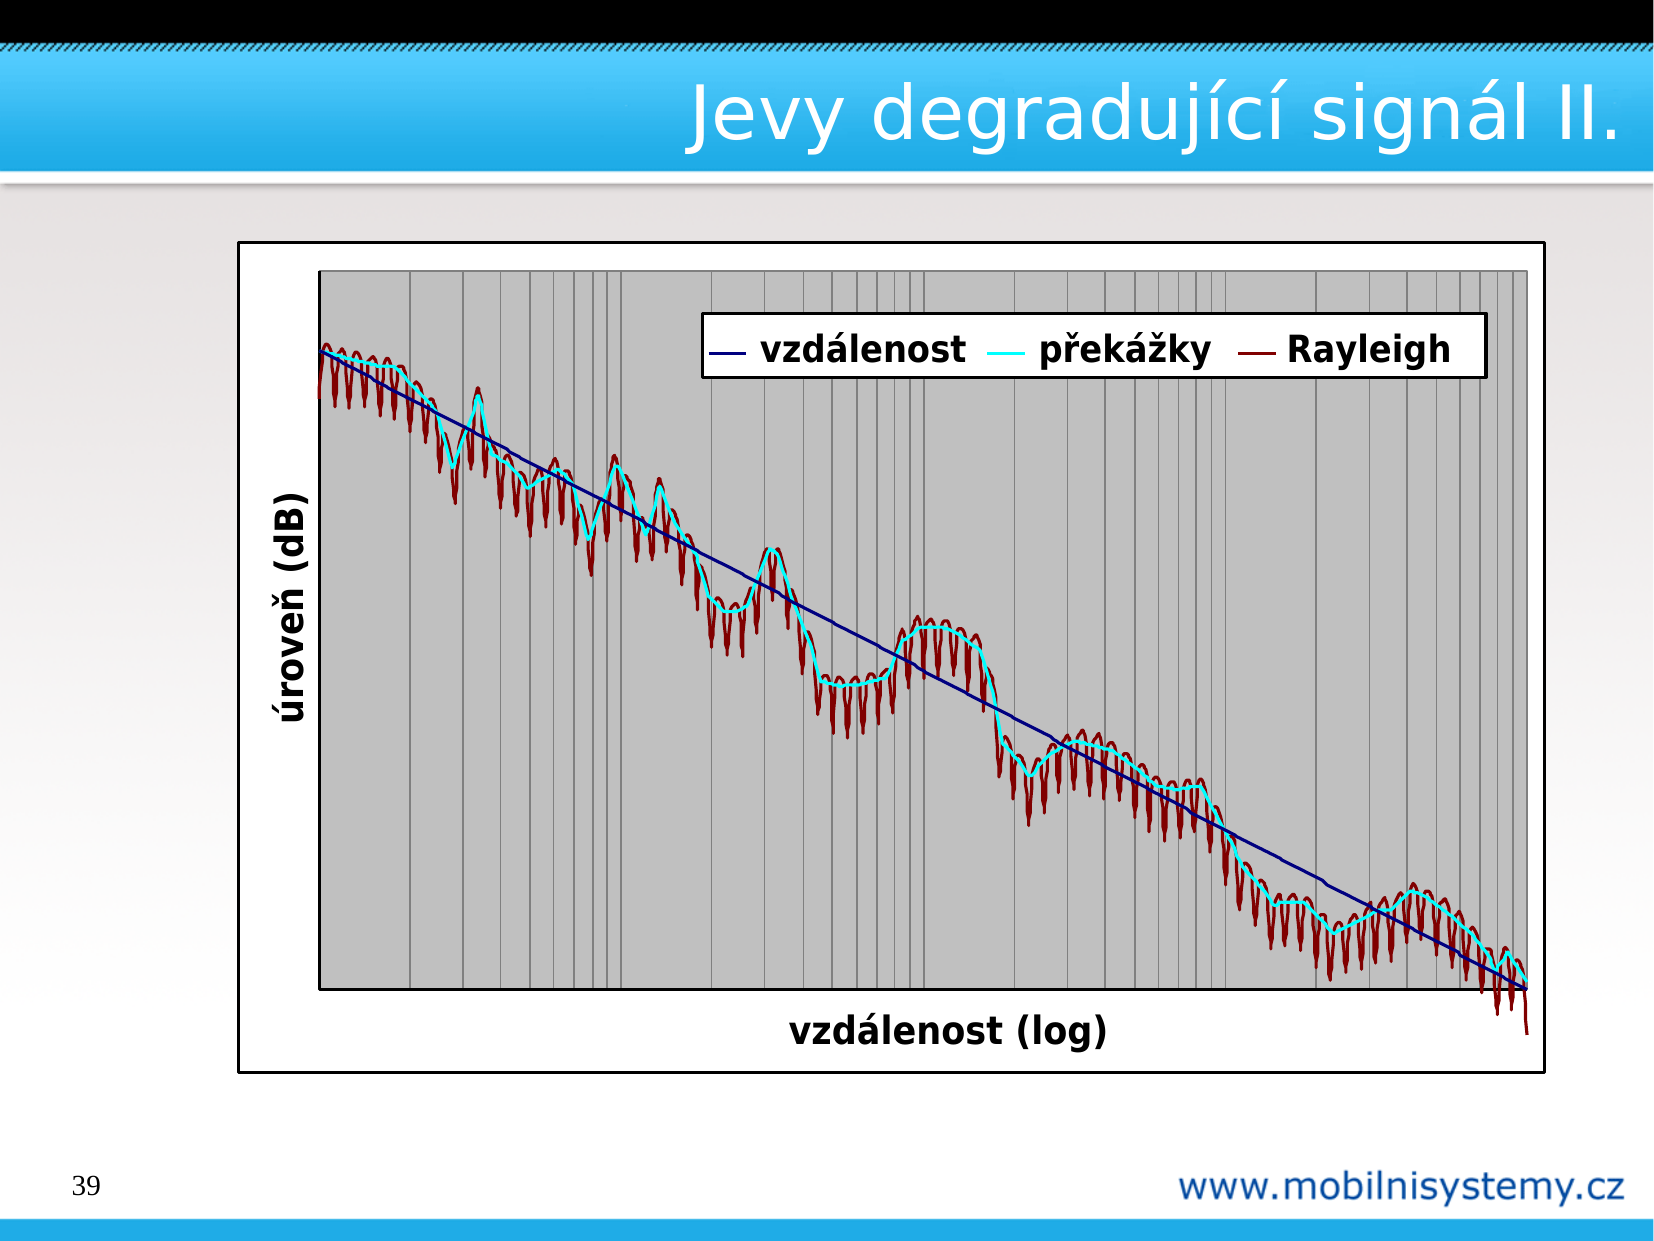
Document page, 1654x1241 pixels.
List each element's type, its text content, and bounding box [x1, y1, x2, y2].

text_box překážky [1023, 320, 1227, 383]
text_box [240, 244, 1543, 1071]
text_box vzdálenost [745, 320, 982, 383]
title Jevy degradující signál II. [29, 49, 1625, 178]
text_box vzdálenost (log) [773, 1000, 1124, 1061]
picture [0, 0, 1654, 1241]
text_box Rayleigh [1271, 320, 1470, 383]
text_box úroveň (dB) [259, 476, 321, 740]
